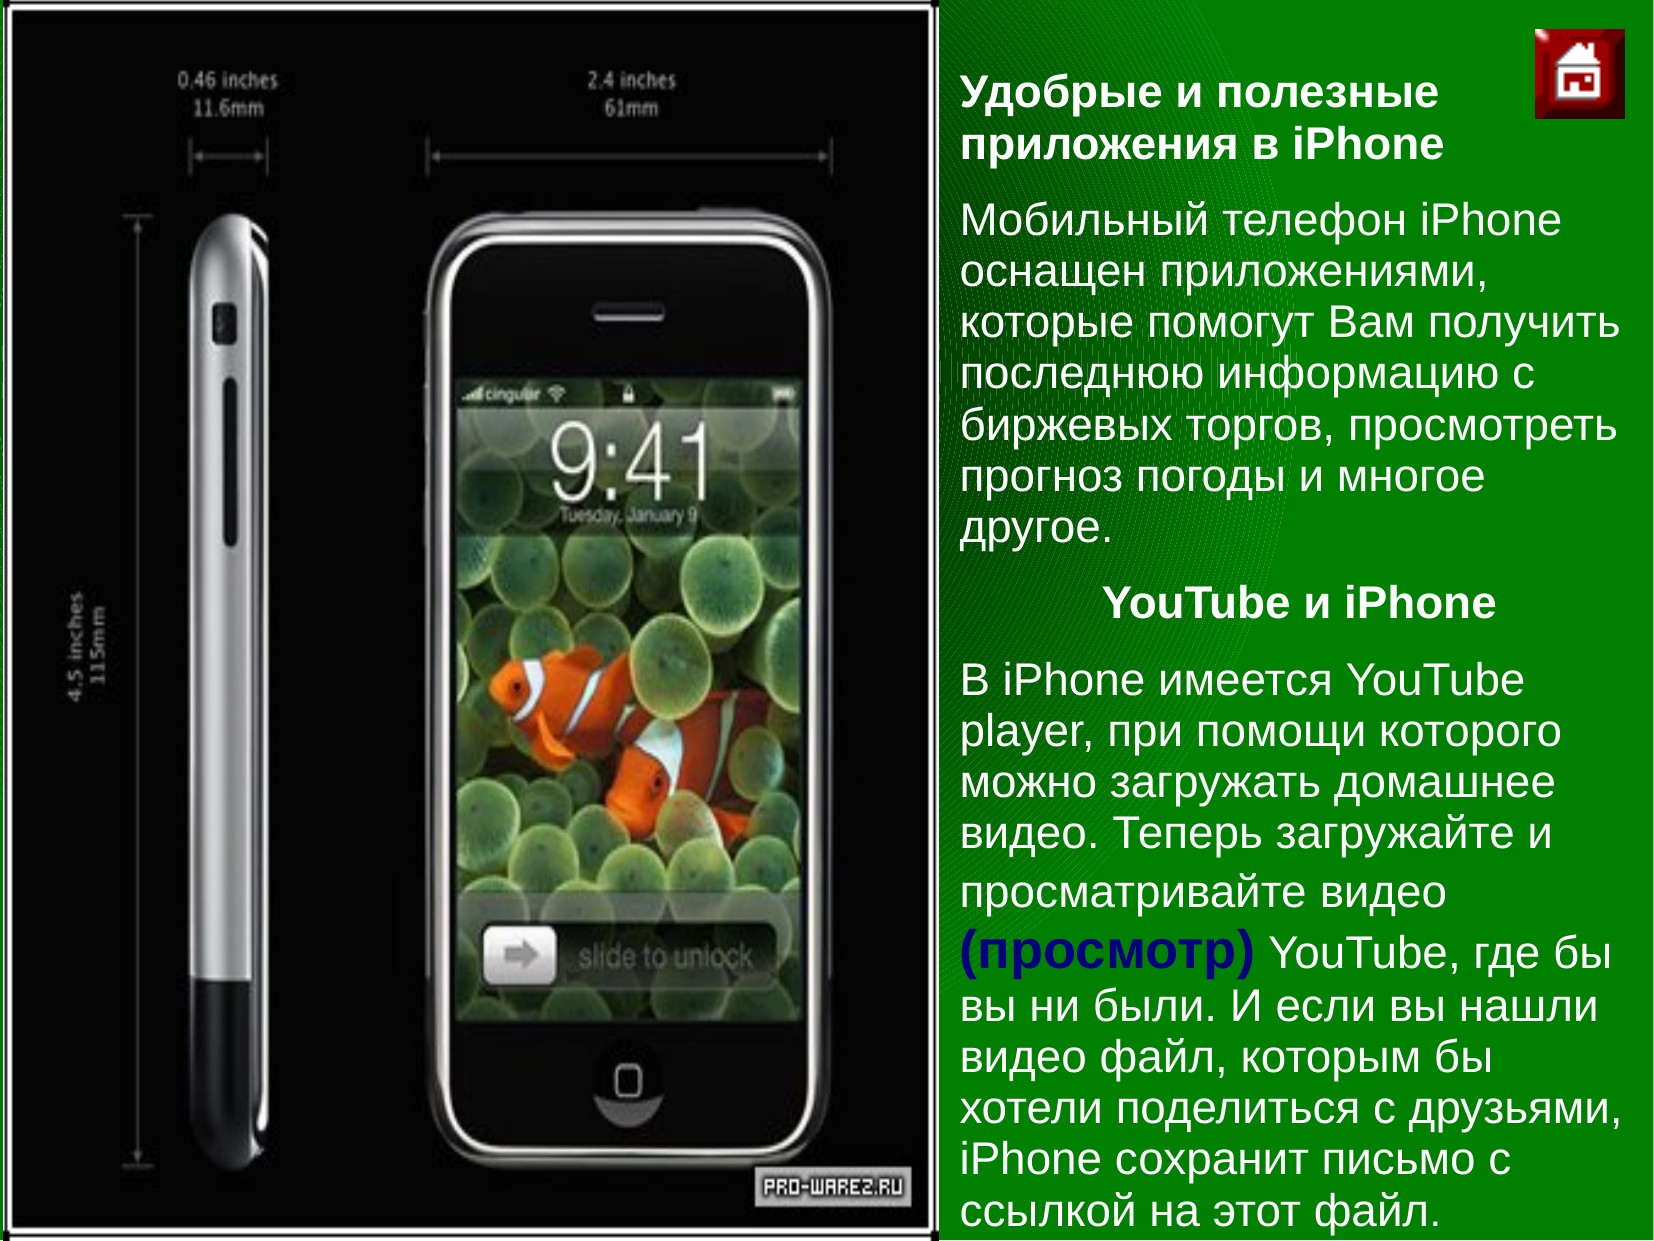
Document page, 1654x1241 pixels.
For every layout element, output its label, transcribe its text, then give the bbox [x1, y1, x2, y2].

text_box Удобрые и полезные приложения в iPhone Мобильный телефон iPhone оснащен приложениями, которые помогут Вам получить последнюю информацию с биржевых торгов, просмотреть прогноз погоды и многое другое. YouTube и iPhone В iPhone имеется YouTube player, при помощи которого можно загружать домашнее видео. Теперь загружайте и просматривайте видео (просмотр) YouTube, где бы вы ни были. И если вы нашли видео файл, которым бы хотели поделиться с друзьями, iPhone сохранит письмо с ссылкой на этот файл. [944, 59, 1654, 1241]
picture [3, 0, 939, 1241]
picture [1535, 29, 1625, 119]
